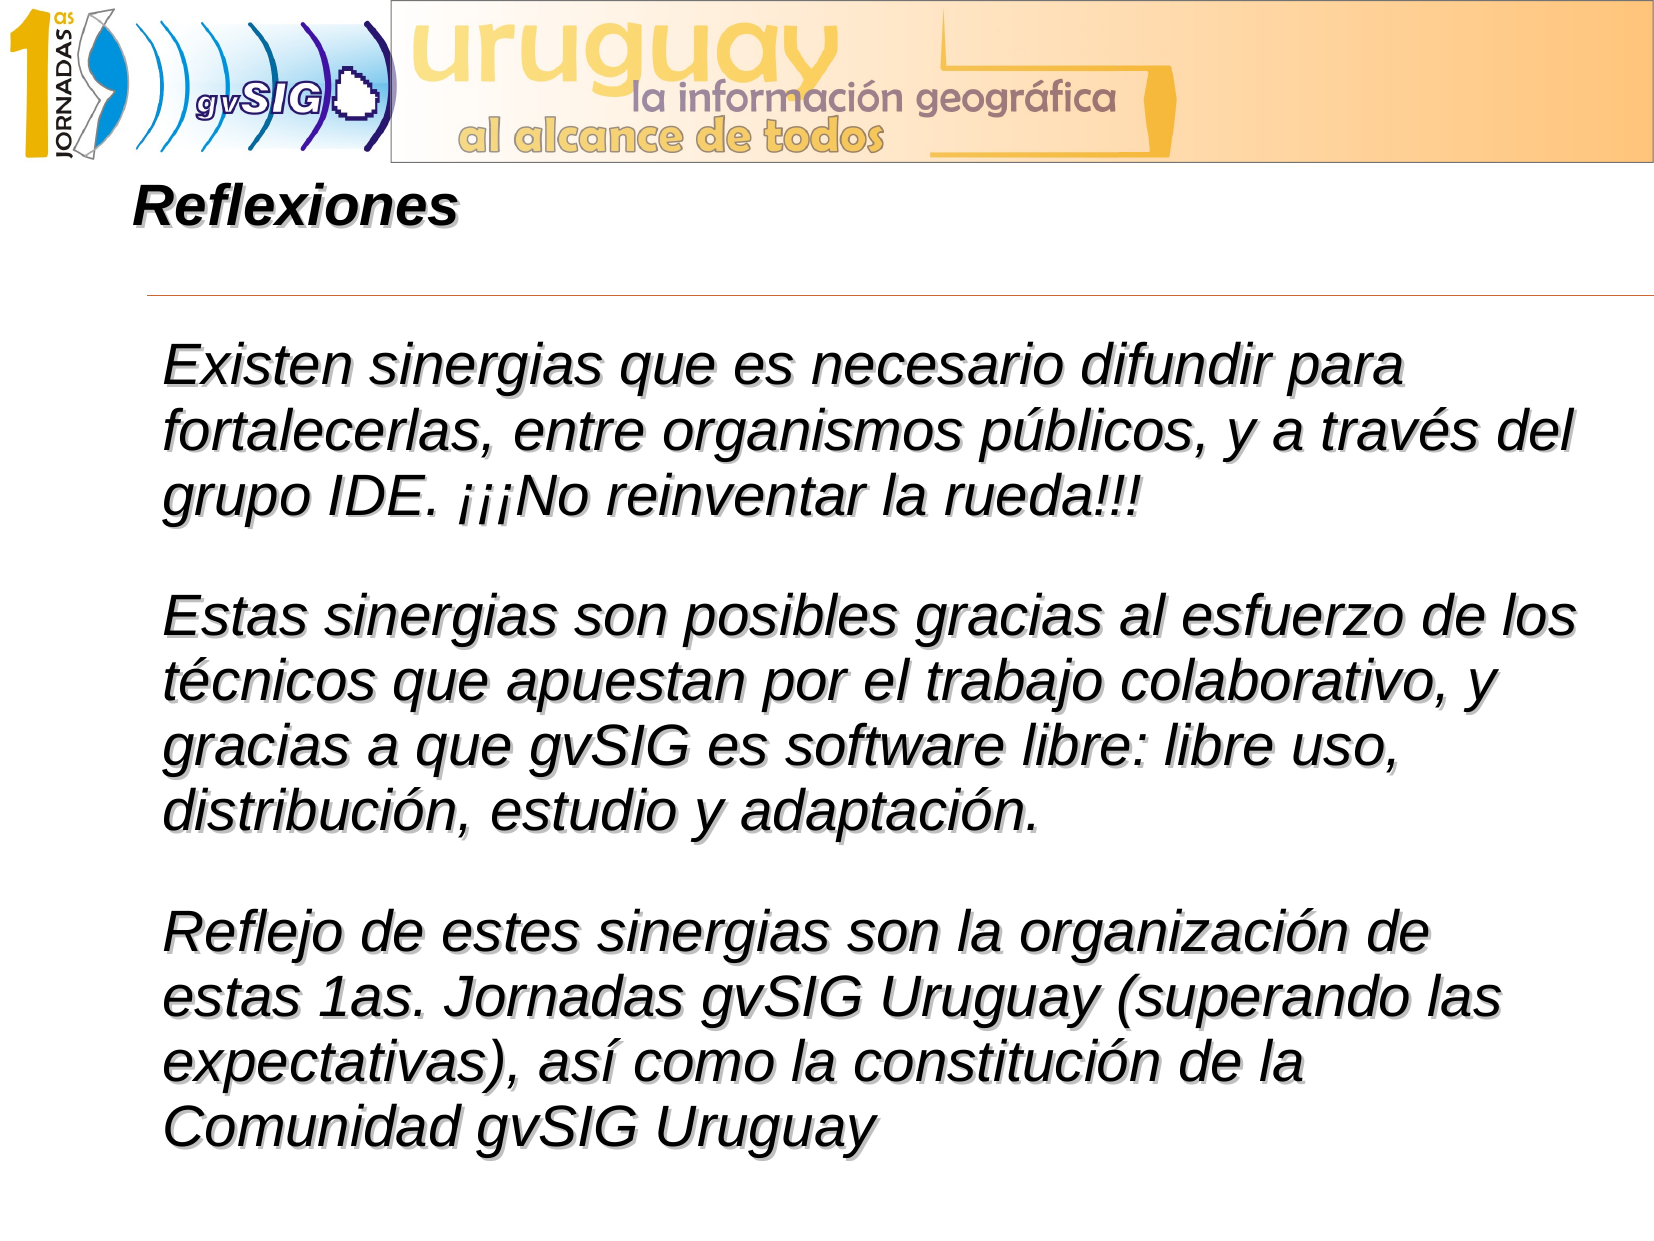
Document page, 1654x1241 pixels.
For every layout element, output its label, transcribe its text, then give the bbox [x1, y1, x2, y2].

text_box Reflexiones [118, 165, 975, 256]
picture [0, 6, 1181, 163]
text_box Existen sinergias que es necesario difundir para fortalecerlas, entre organismos públicos, y a través del grupo IDE. ¡¡¡No reinventar la rueda!!! Estas sinergias son posibles gracias al esfuerzo de los técnicos que apuestan por el trabajo colaborativo, y gracias a que gvSIG es software libre: libre uso, distribución, estudio y adaptación. Reflejo de estes sinergias son la organización de estas 1as. Jornadas gvSIG Uruguay (superando las expectativas), así como la constitución de la Comunidad gvSIG Uruguay [147, 324, 1595, 1161]
